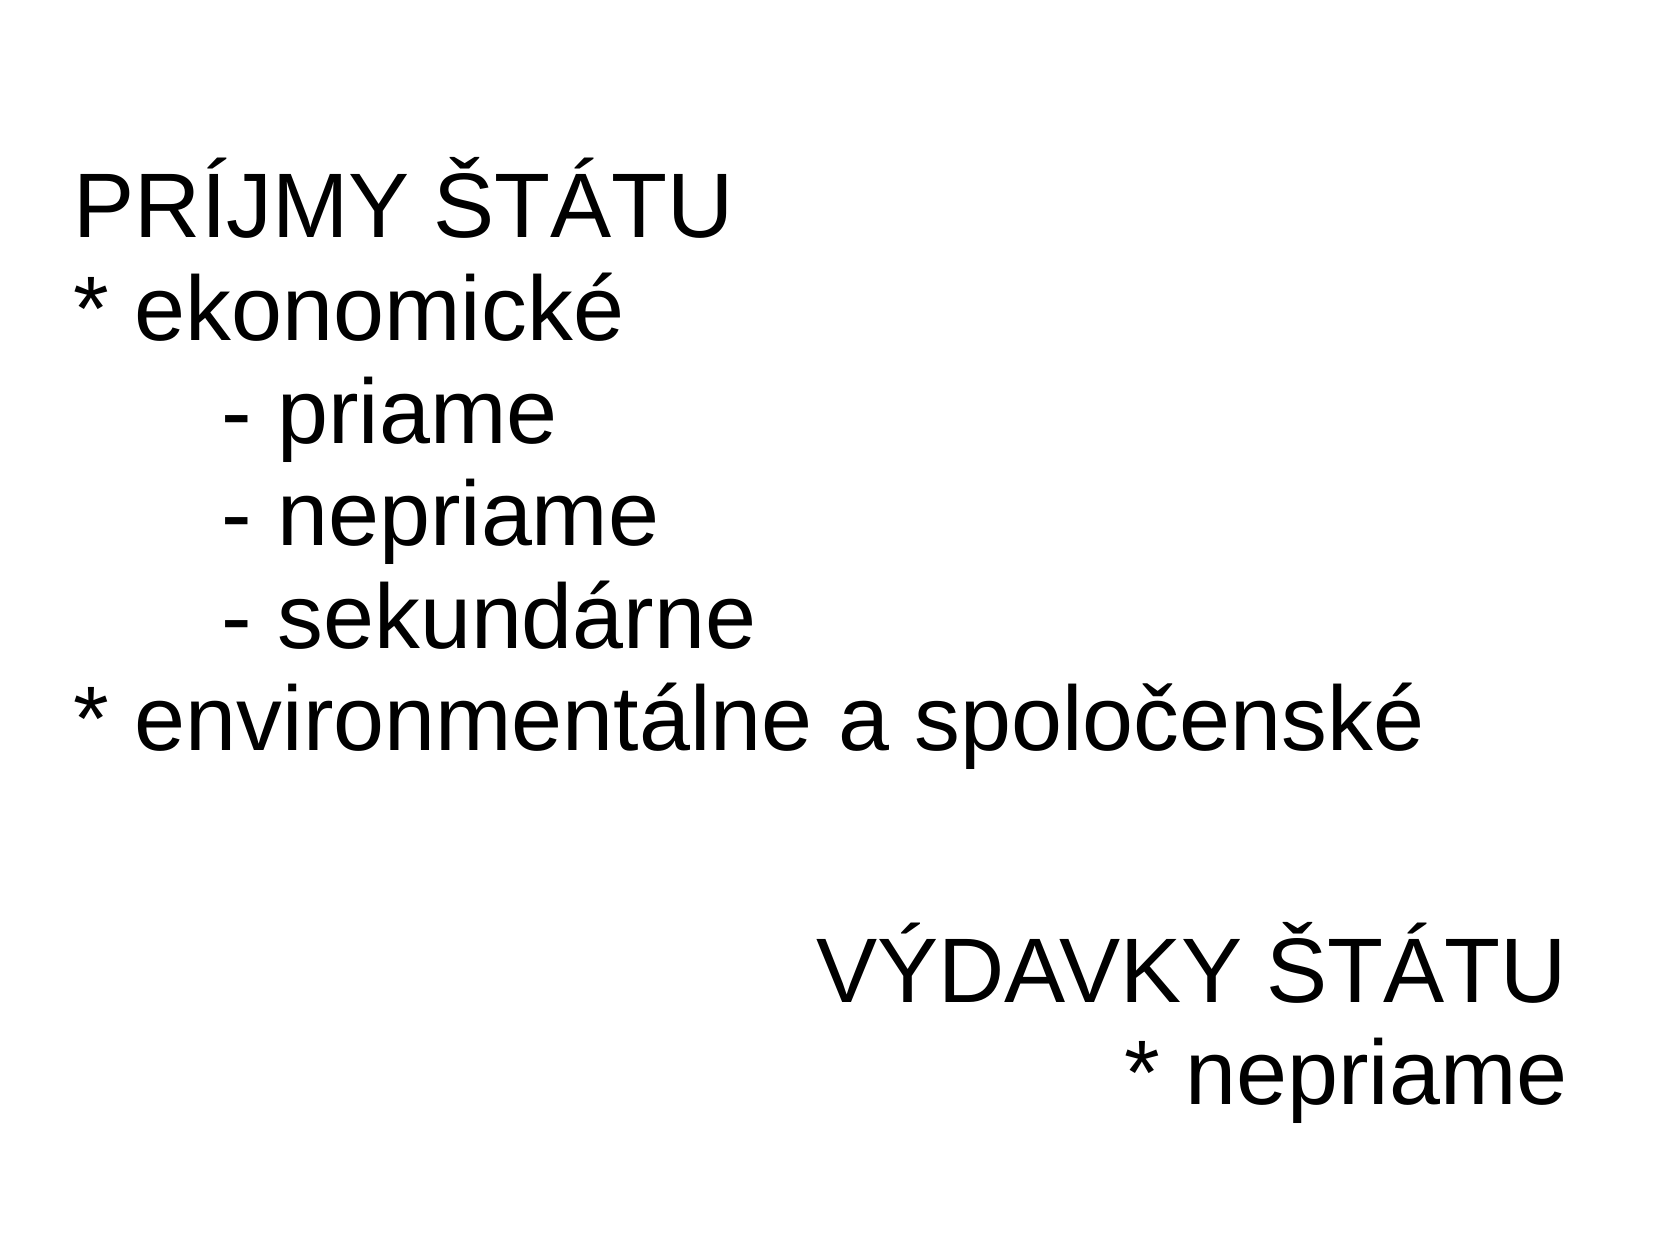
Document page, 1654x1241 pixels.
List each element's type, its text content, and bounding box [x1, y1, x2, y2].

text_box PRÍJMY ŠTÁTU * ekonomické - priame - nepriame - sekundárne * environmentálne a spoločenské VÝDAVKY ŠTÁTU * nepriame [59, 147, 1583, 1241]
